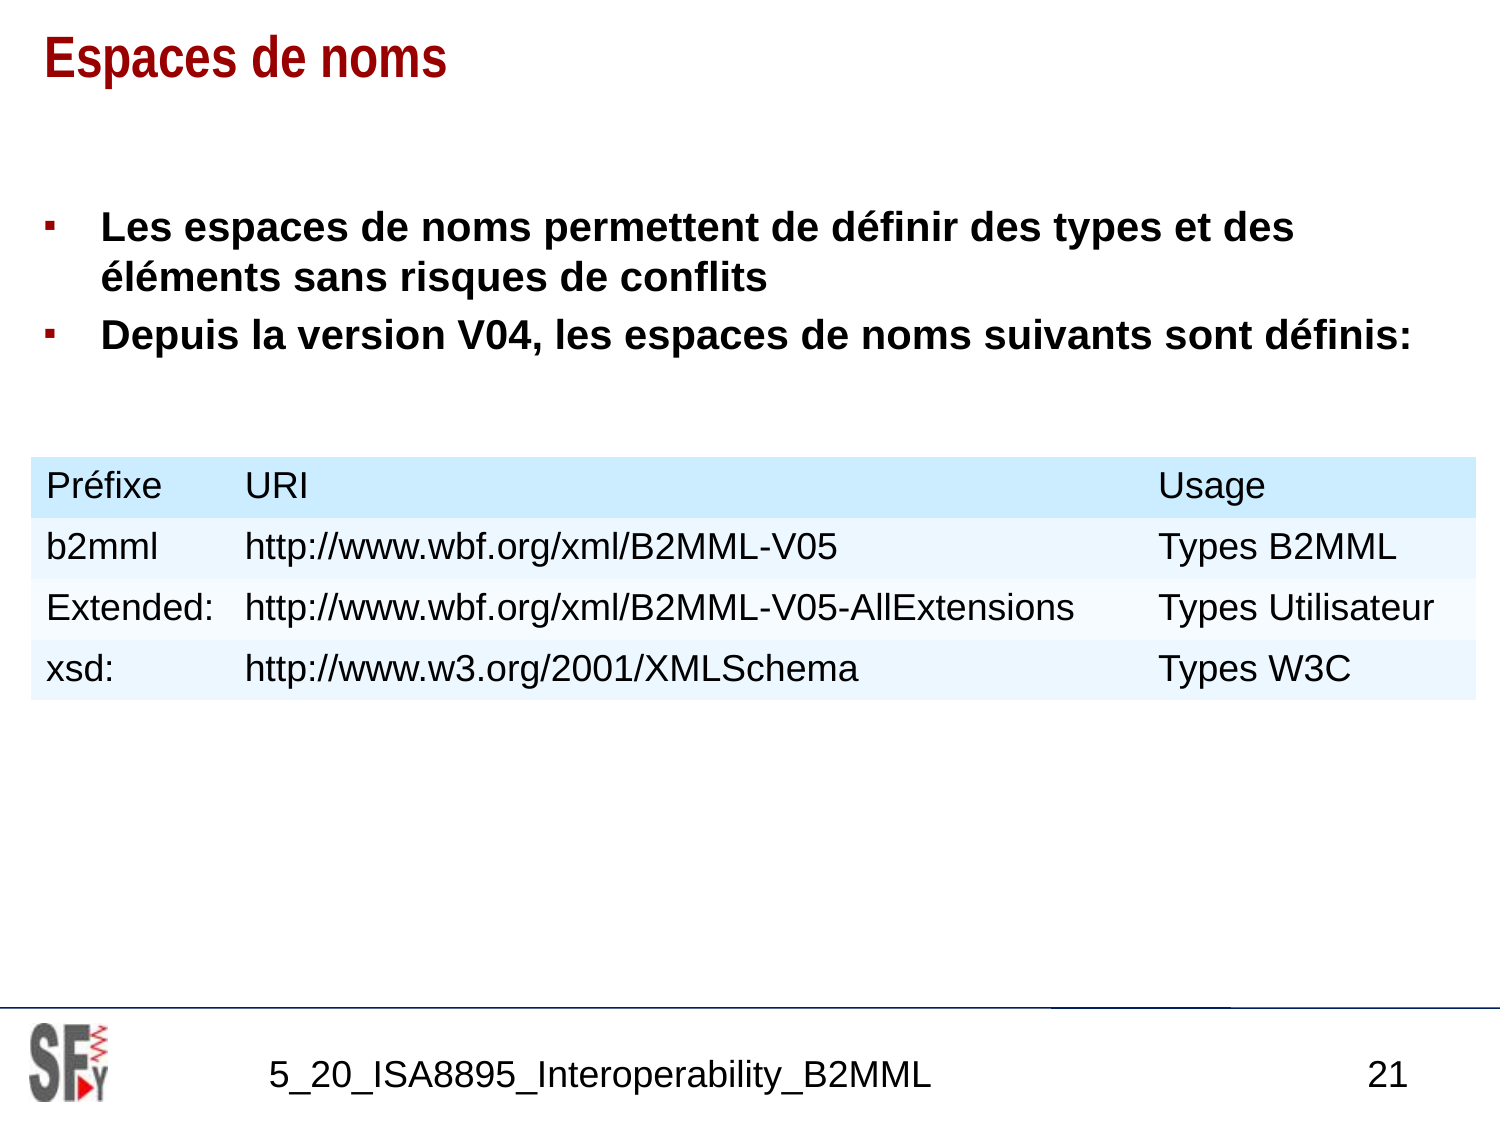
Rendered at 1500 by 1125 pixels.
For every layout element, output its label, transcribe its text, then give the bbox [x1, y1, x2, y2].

slide_number <numéro> [1352, 1034, 1490, 1103]
picture [29, 1023, 108, 1102]
table_cell xsd: [31, 640, 230, 700]
table_cell http://www.wbf.org/xml/B2MML-V05-AllExtensions [230, 579, 1143, 640]
table_cell http://www.w3.org/2001/XMLSchema [230, 640, 1143, 700]
table_cell http://www.wbf.org/xml/B2MML-V05 [230, 518, 1143, 579]
table_header Préfixe [31, 457, 230, 518]
table_cell Types B2MML [1143, 518, 1476, 579]
table_cell Types W3C [1143, 640, 1476, 700]
list Les espaces de noms permettent de définir des types et des éléments sans risques de conflits Depuis la version V04, les espaces de noms suivants sont définis: [29, 184, 1471, 988]
footer 5_20_ISA8895_Interoperability_B2MML [253, 1034, 1336, 1103]
table_cell b2mml [31, 518, 230, 579]
table_cell Types Utilisateur [1143, 579, 1476, 640]
table_cell Extended: [31, 579, 230, 640]
title Espaces de noms [29, 12, 1471, 138]
table_header Usage [1143, 457, 1476, 518]
table_header URI [230, 457, 1143, 518]
